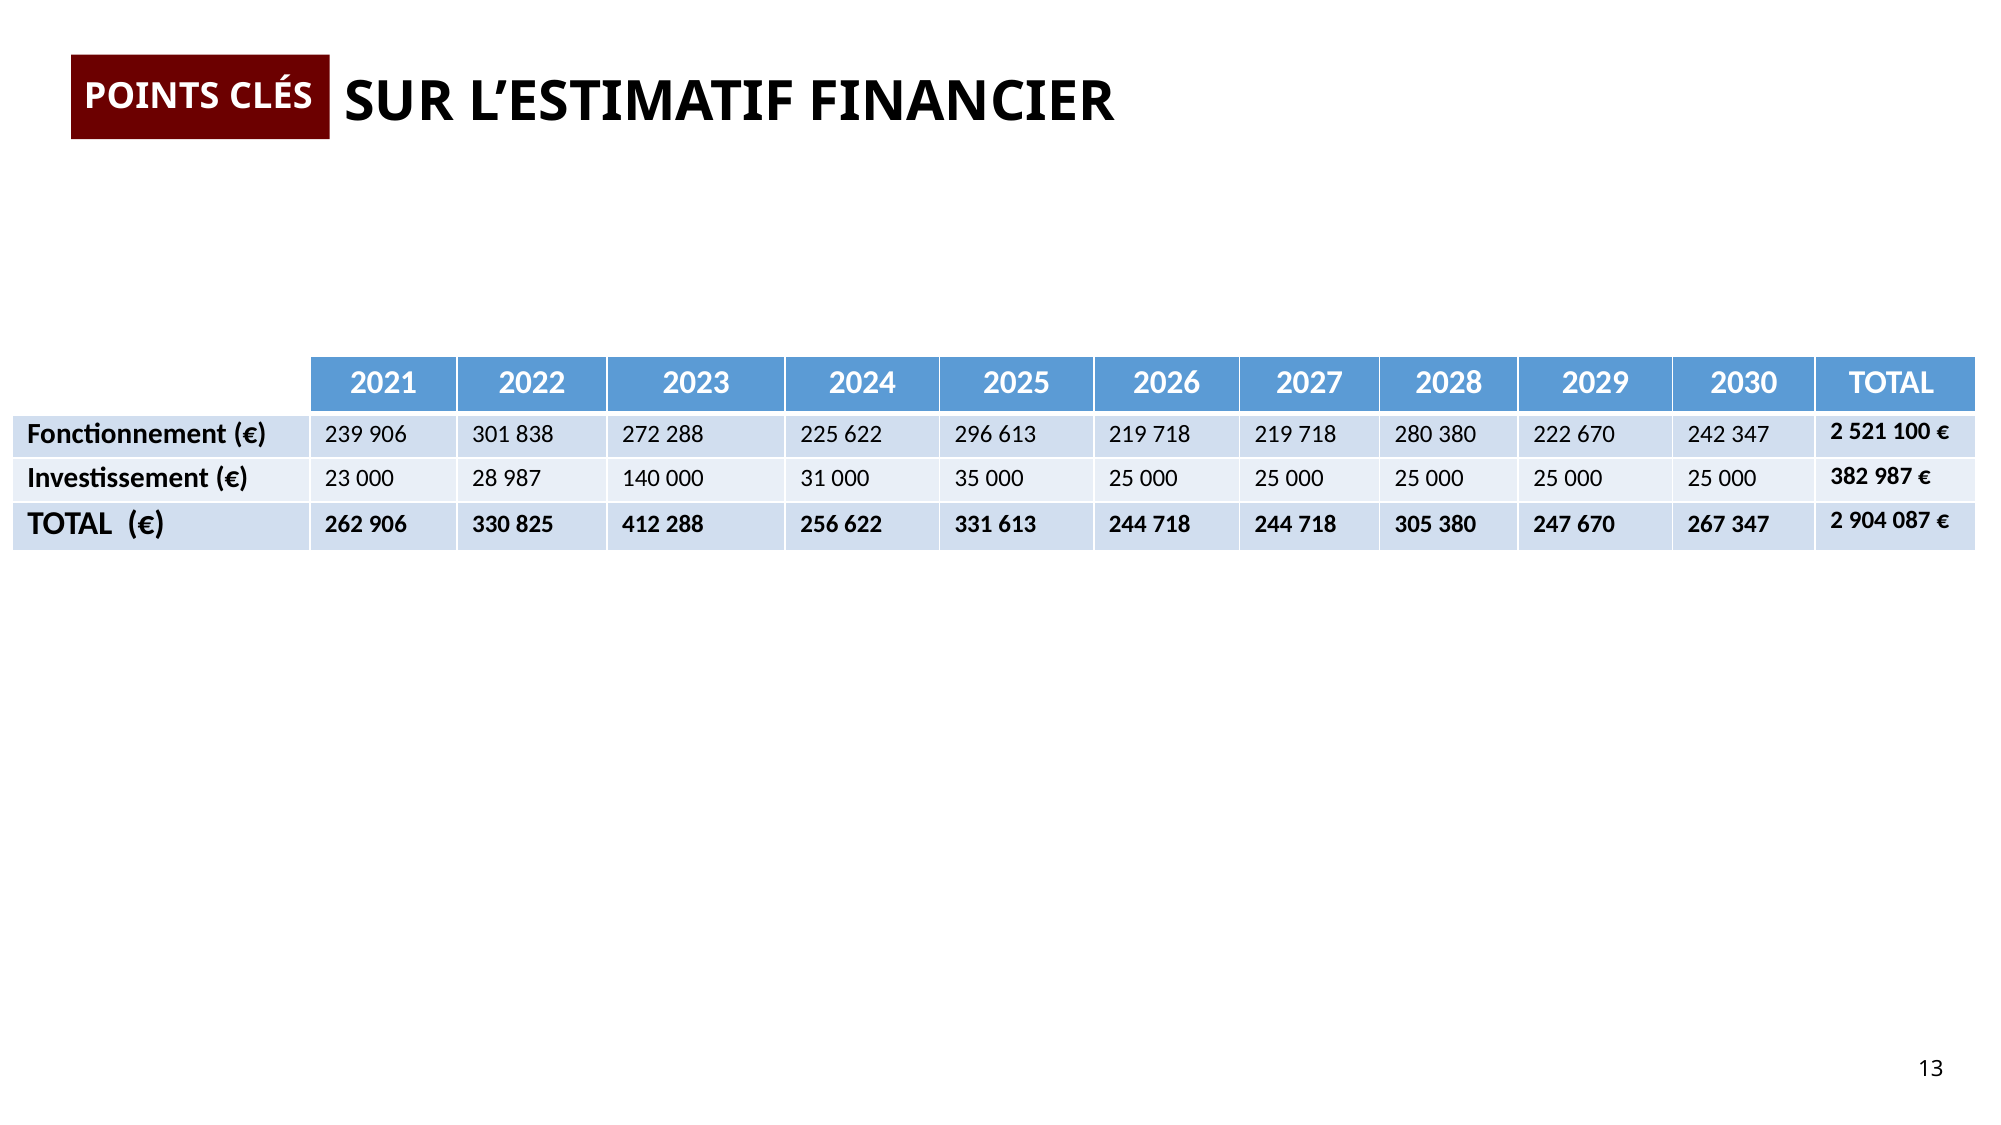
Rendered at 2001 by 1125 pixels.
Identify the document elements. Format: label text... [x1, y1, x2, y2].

table_cell 28 987 [458, 459, 606, 501]
slide_number <numéro> [1894, 1059, 1967, 1084]
table_cell 222 670 [1519, 416, 1672, 457]
table_cell 219 718 [1095, 416, 1239, 457]
table_cell 2 904 087 € [1816, 503, 1975, 550]
table_cell 25 000 [1673, 459, 1814, 501]
table_header 2024 [786, 357, 939, 411]
table_cell Fonctionnement (€) [13, 416, 309, 457]
table_cell 280 380 [1380, 416, 1517, 457]
table_cell 382 987 € [1816, 459, 1975, 501]
table_cell 219 718 [1240, 416, 1379, 457]
table_header 2022 [458, 357, 606, 411]
table_header TOTAL [1816, 357, 1975, 411]
table_header 2023 [608, 357, 784, 411]
table_cell 23 000 [311, 459, 456, 501]
table_header 2030 [1673, 357, 1814, 411]
table_cell TOTAL (€) [13, 503, 309, 550]
text_box Sur l’estimatif financier [327, 55, 1490, 141]
table_header 2028 [1380, 357, 1517, 411]
table_header 2026 [1095, 357, 1239, 411]
table_cell 301 838 [458, 416, 606, 457]
table_cell 140 000 [608, 459, 784, 501]
table_header [13, 357, 309, 411]
table_cell 330 825 [458, 503, 606, 550]
table_cell 25 000 [1380, 459, 1517, 501]
table_cell 25 000 [1095, 459, 1239, 501]
table_cell 31 000 [786, 459, 939, 501]
table_header 2027 [1240, 357, 1379, 411]
table_cell 272 288 [608, 416, 784, 457]
table_cell 225 622 [786, 416, 939, 457]
table_cell 262 906 [311, 503, 456, 550]
table_cell 244 718 [1240, 503, 1379, 550]
table_cell 296 613 [940, 416, 1093, 457]
table_cell 35 000 [940, 459, 1093, 501]
table_cell 239 906 [311, 416, 456, 457]
table_cell Investissement (€) [13, 459, 309, 501]
table_cell 244 718 [1095, 503, 1239, 550]
title Points Clés [71, 54, 330, 140]
table_cell 412 288 [608, 503, 784, 550]
table_cell 247 670 [1519, 503, 1672, 550]
table_cell 242 347 [1673, 416, 1814, 457]
table_cell 305 380 [1380, 503, 1517, 550]
table_cell 25 000 [1240, 459, 1379, 501]
table_header 2029 [1519, 357, 1672, 411]
table_cell 256 622 [786, 503, 939, 550]
table_header 2025 [940, 357, 1093, 411]
table_cell 2 521 100 € [1816, 416, 1975, 457]
table_cell 25 000 [1519, 459, 1672, 501]
table_cell 267 347 [1673, 503, 1814, 550]
table_cell 331 613 [940, 503, 1093, 550]
table_header 2021 [311, 357, 456, 411]
